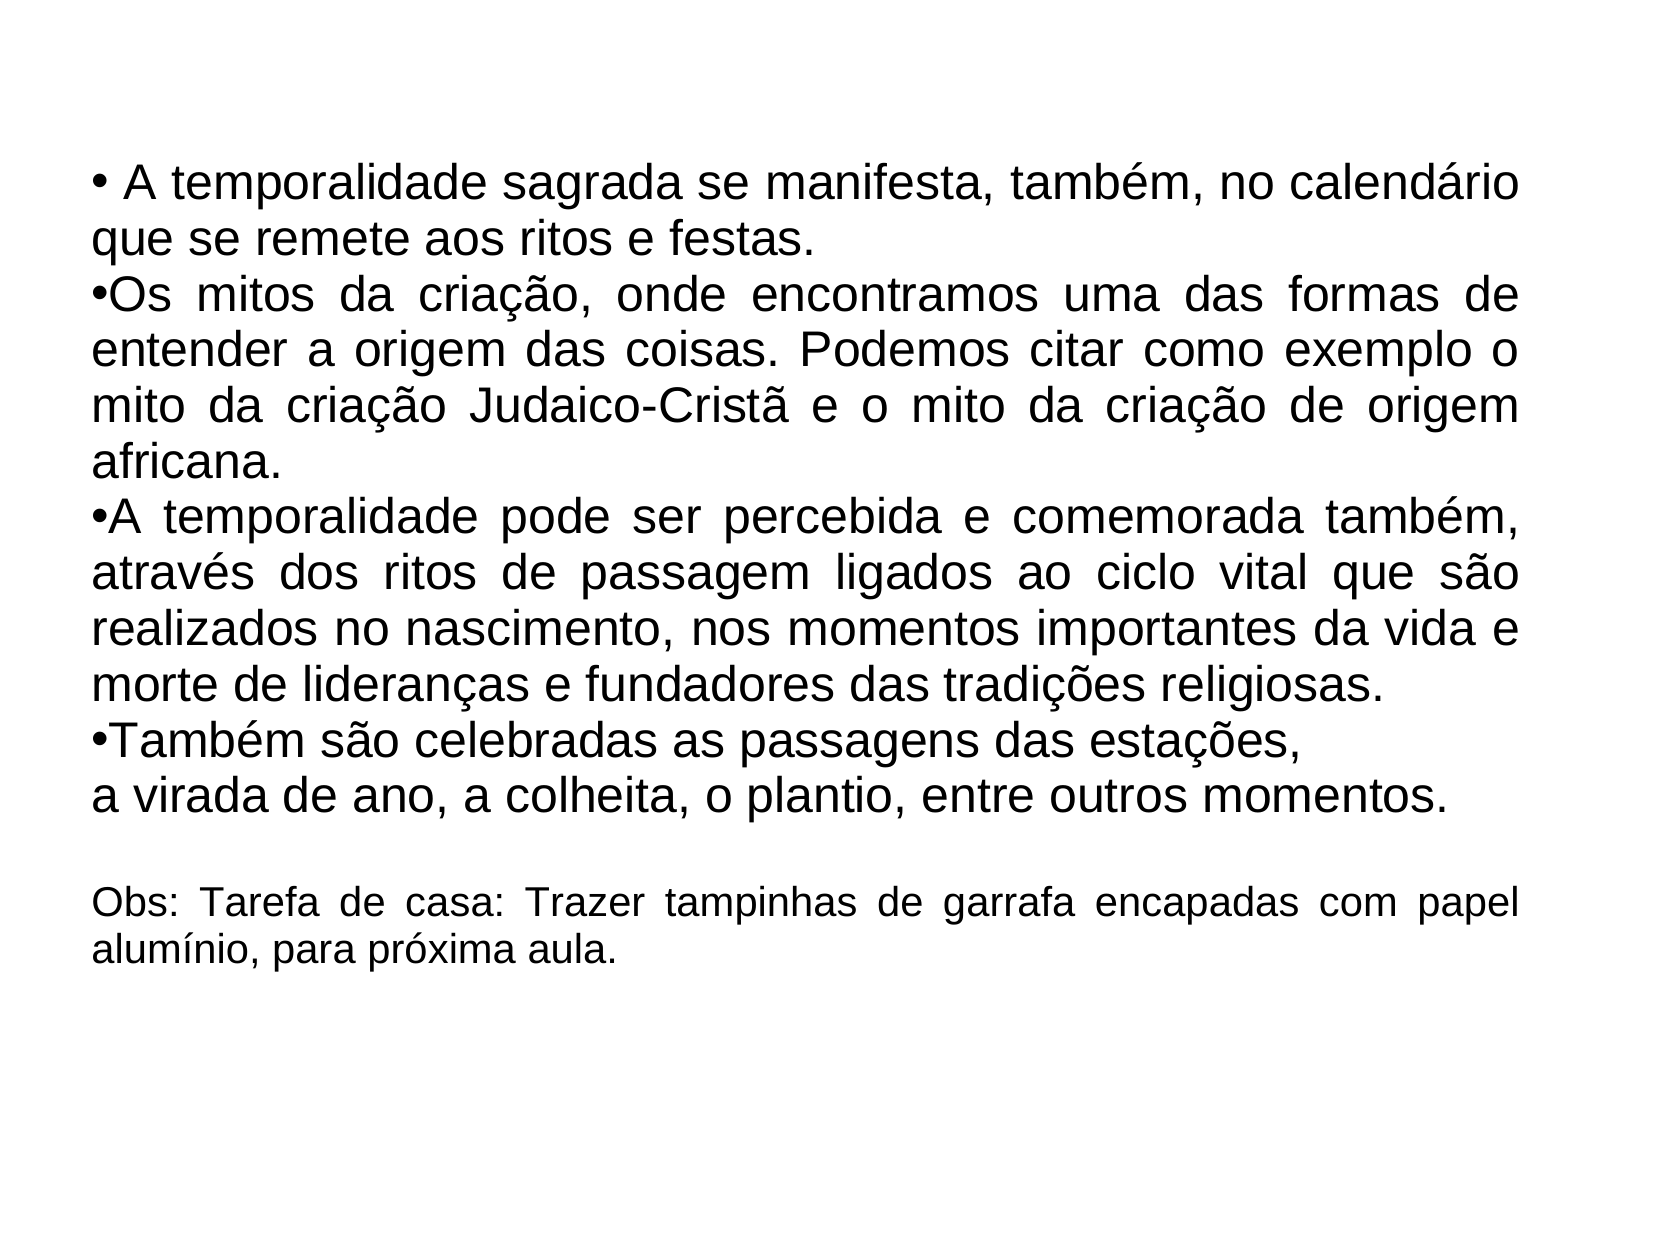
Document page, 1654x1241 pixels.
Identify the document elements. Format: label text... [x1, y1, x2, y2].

text_box A temporalidade sagrada se manifesta, também, no calendário que se remete aos ritos e festas. Os mitos da criação, onde encontramos uma das formas de entender a origem das coisas. Podemos citar como exemplo o mito da criação Judaico-Cristã e o mito da criação de origem africana. A temporalidade pode ser percebida e comemorada também, através dos ritos de passagem ligados ao ciclo vital que são realizados no nascimento, nos momentos importantes da vida e morte de lideranças e fundadores das tradições religiosas. Também são celebradas as passagens das estações, a virada de ano, a colheita, o plantio, entre outros momentos. Obs: Tarefa de casa: Trazer tampinhas de garrafa encapadas com papel alumínio, para próxima aula. [76, 147, 1536, 1164]
